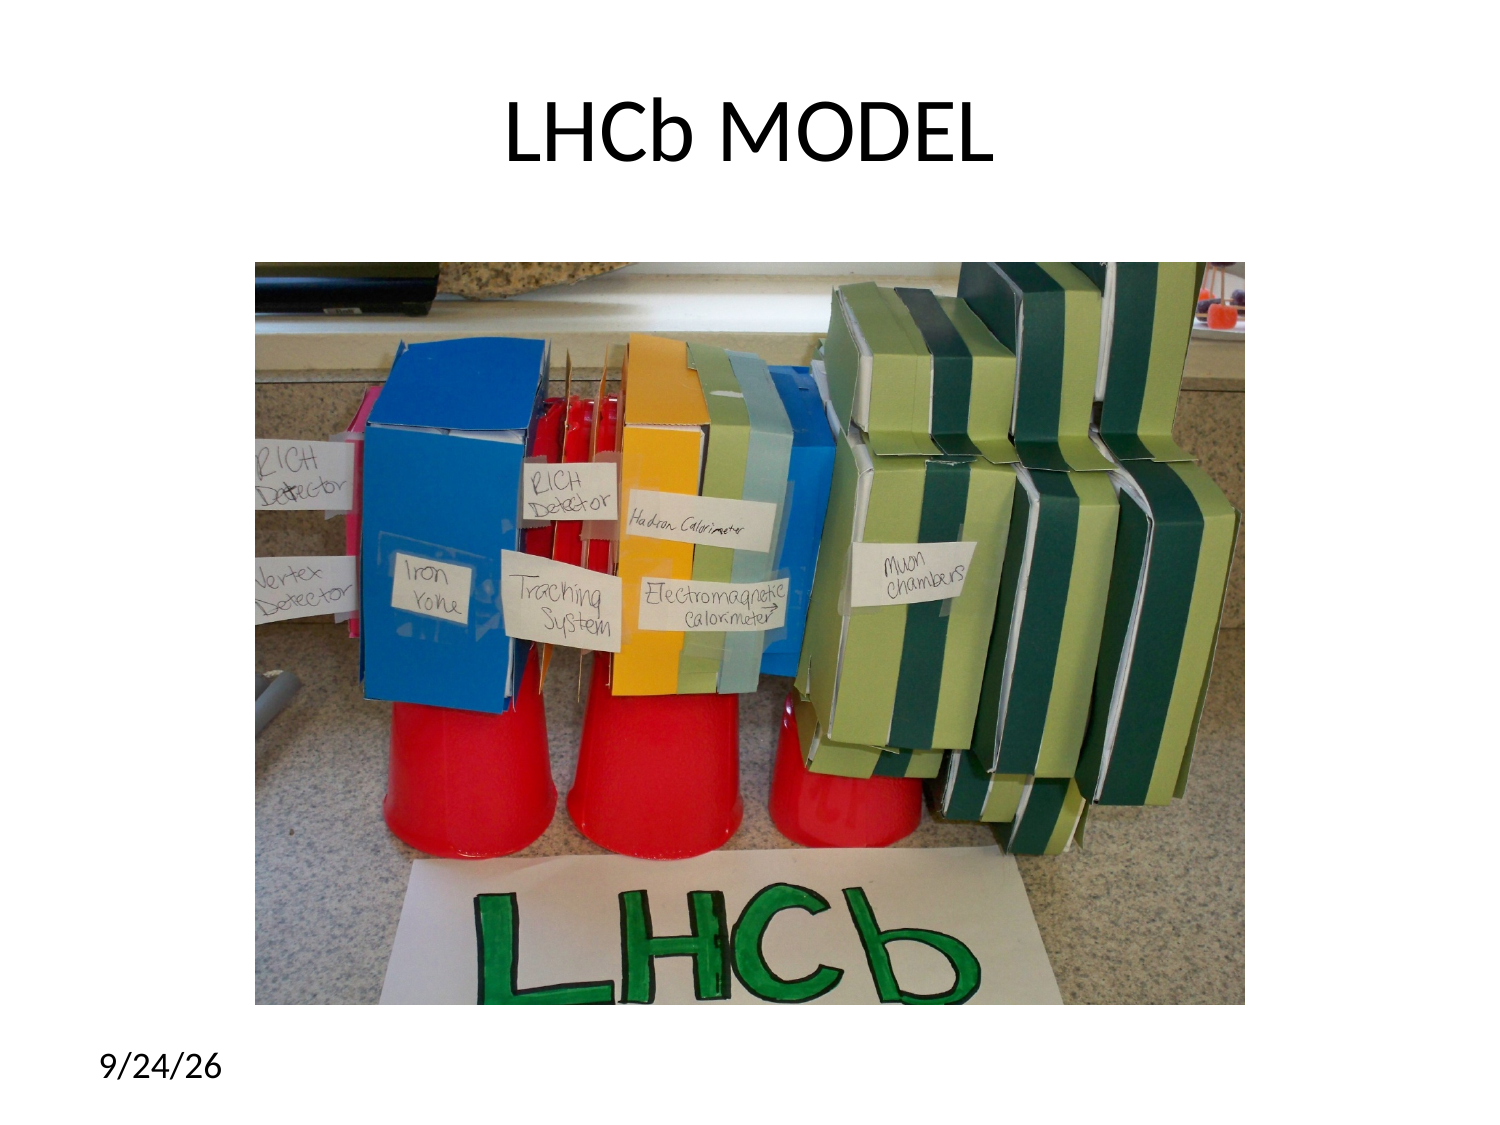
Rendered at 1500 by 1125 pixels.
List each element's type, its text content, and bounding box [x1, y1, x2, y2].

title LHCb MODEL [75, 45, 1425, 233]
picture [255, 262, 1245, 1005]
